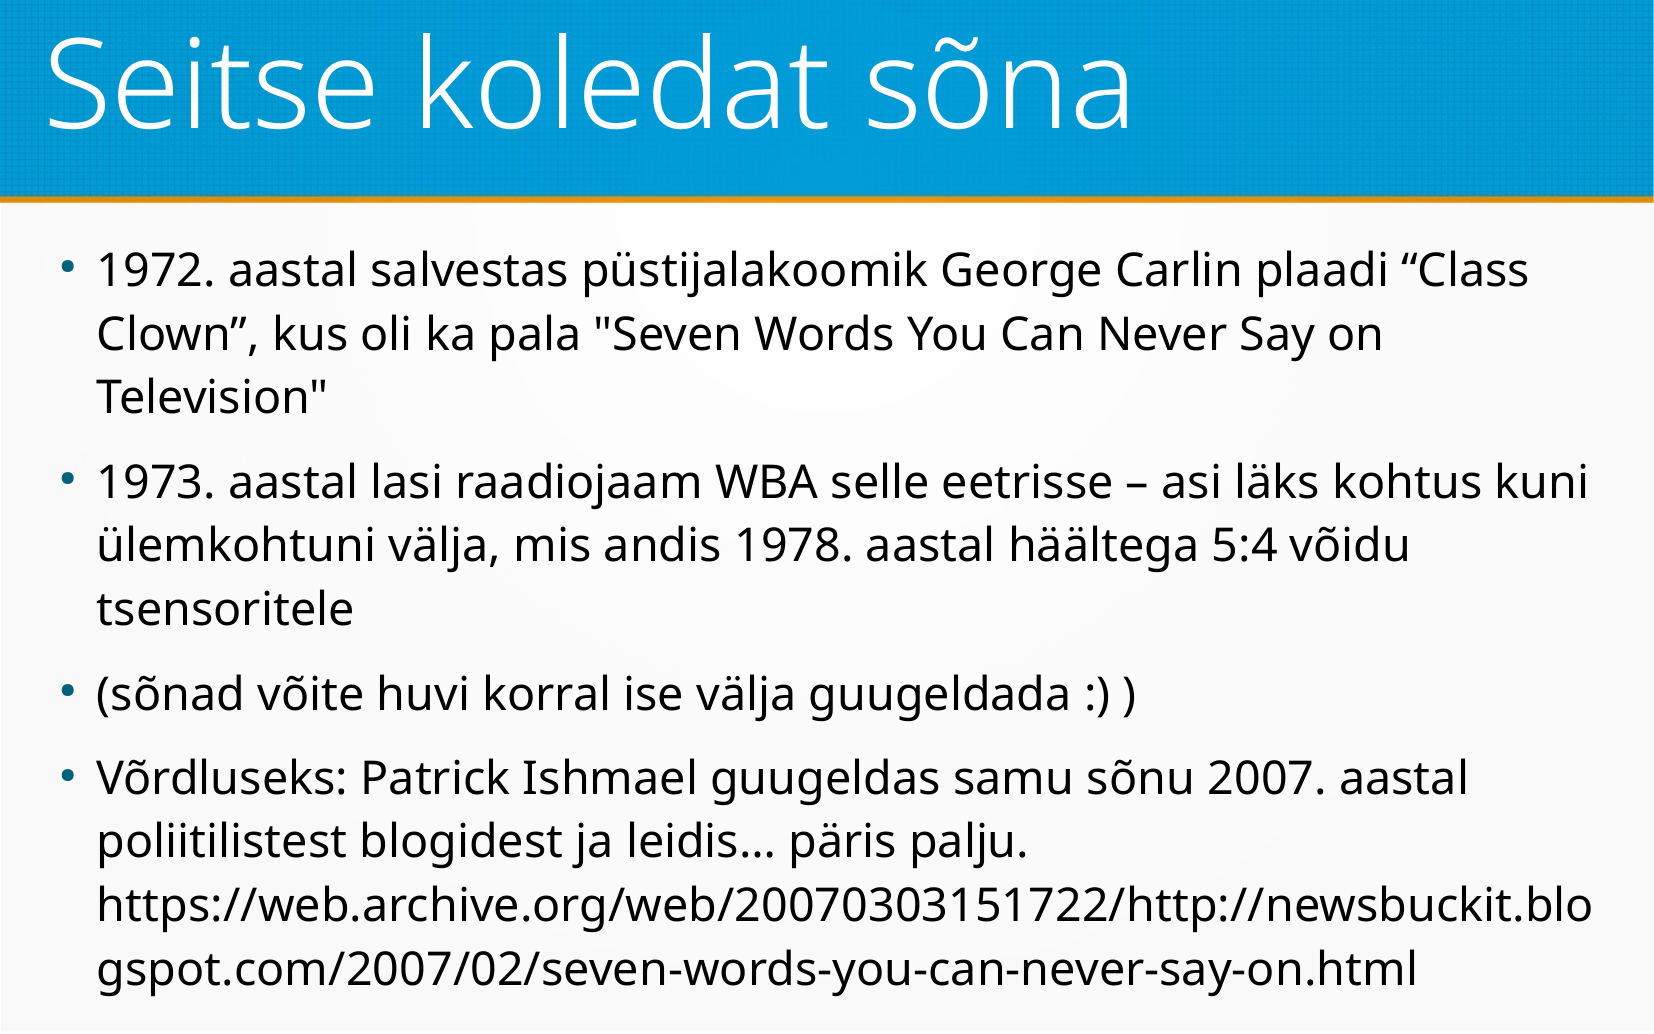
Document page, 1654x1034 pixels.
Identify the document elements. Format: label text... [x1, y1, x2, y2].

title Seitse koledat sõna [43, 0, 1619, 166]
picture [0, 195, 1654, 1034]
list 1972. aastal salvestas püstijalakoomik George Carlin plaadi “Class Clown”, kus oli ka pala "Seven Words You Can Never Say on Television" 1973. aastal lasi raadiojaam WBA selle eetrisse – asi läks kohtus kuni ülemkohtuni välja, mis andis 1978. aastal häältega 5:4 võidu tsensoritele (sõnad võite huvi korral ise välja guugeldada :) ) Võrdluseks: Patrick Ishmael guugeldas samu sõnu 2007. aastal poliitilistest blogidest ja leidis… päris palju. https://web.archive.org/web/20070303151722/http://newsbuckit.blogspot.com/2007/02/seven-words-you-can-never-say-on.html [47, 236, 1607, 1002]
